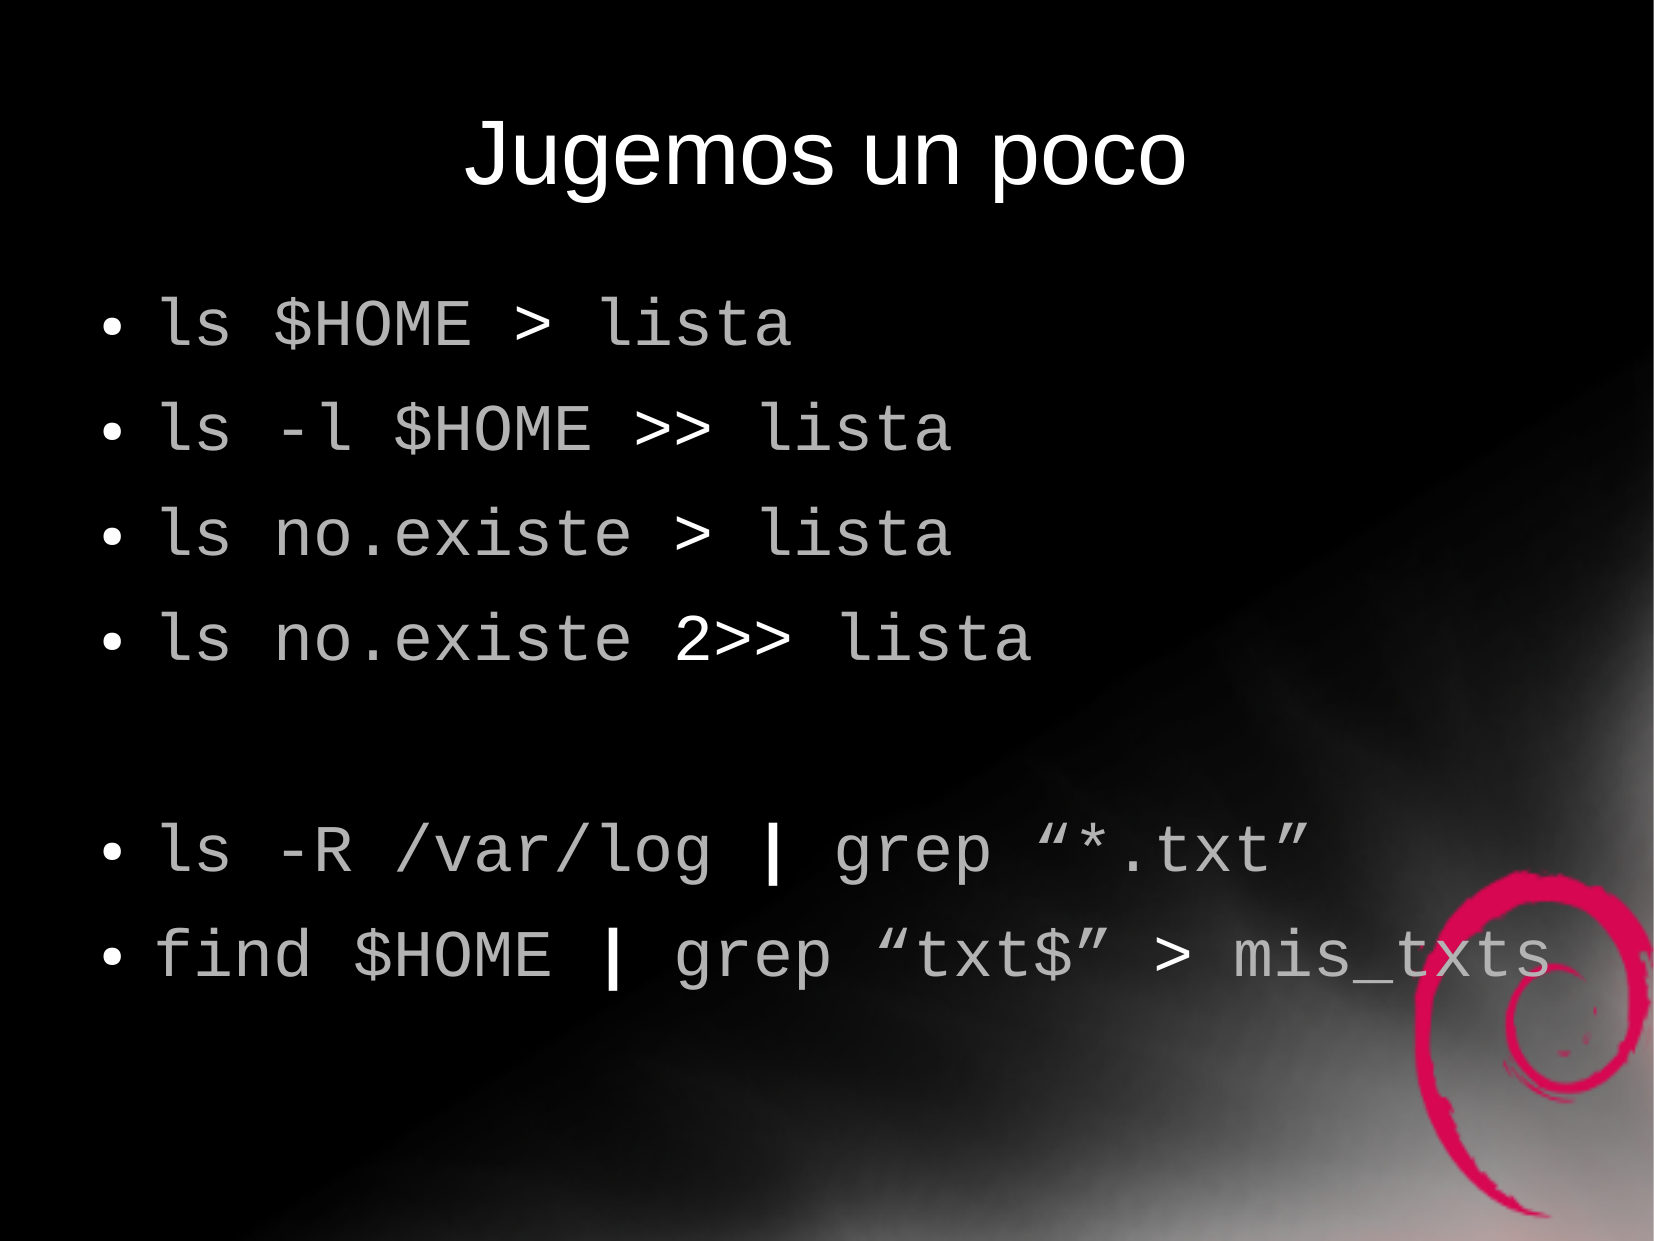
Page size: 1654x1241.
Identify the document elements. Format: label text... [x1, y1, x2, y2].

picture [0, 0, 1654, 1241]
title Jugemos un poco [82, 49, 1571, 257]
list ls $HOME > lista ls -l $HOME >> lista ls no.existe > lista ls no.existe 2>> lista ls -R /var/log | grep “*.txt” find $HOME | grep “txt$” > mis_txts [82, 290, 1571, 1010]
